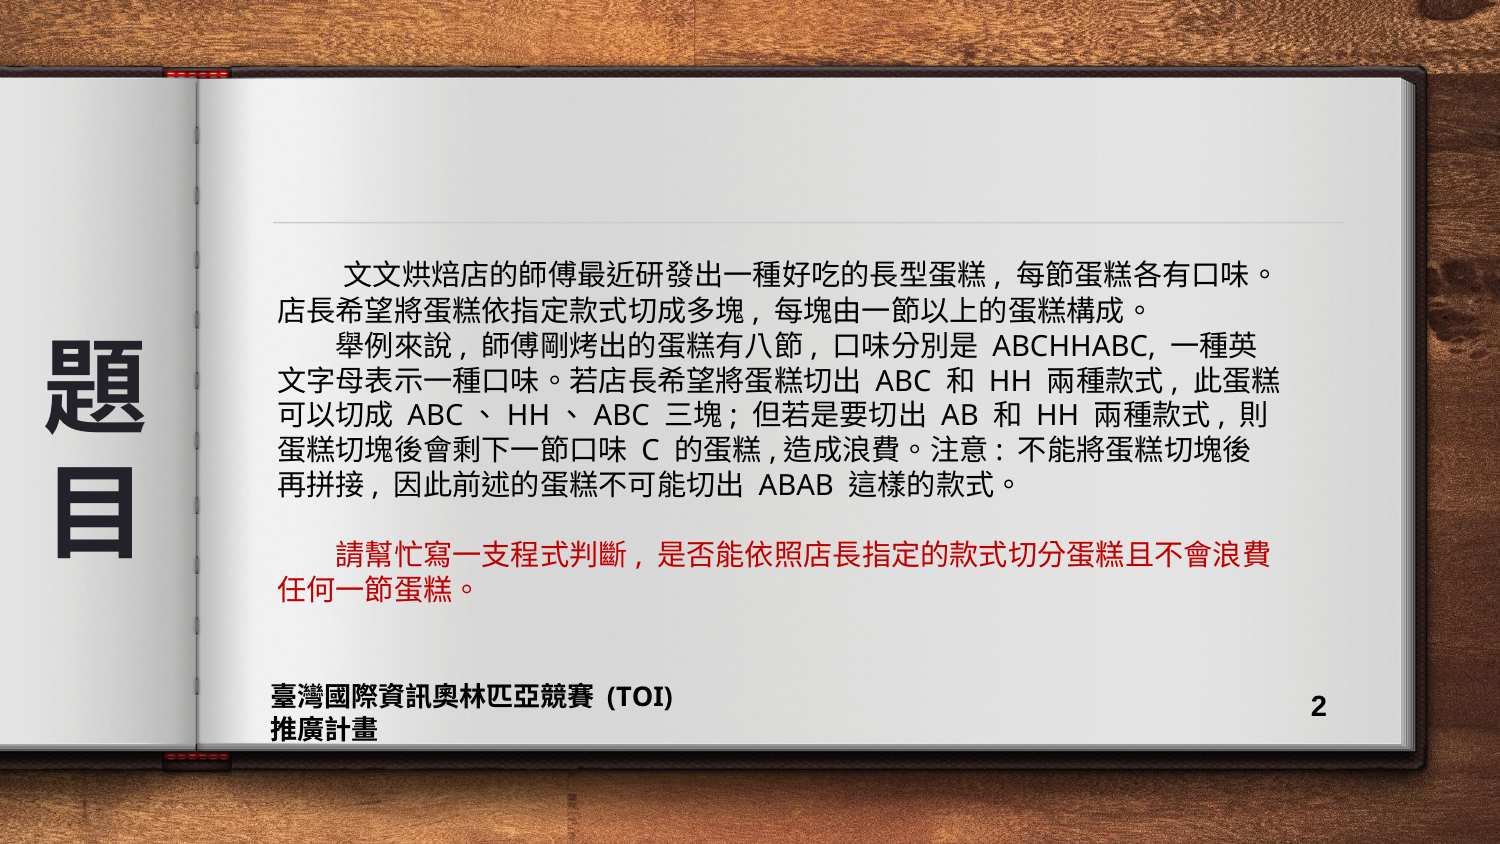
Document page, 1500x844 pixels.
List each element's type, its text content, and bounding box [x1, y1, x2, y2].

text_box 文文烘焙店的師傅最近研發出一種好吃的長型蛋糕, 每節蛋糕各有口味。店長希望將蛋糕依指定款式切成多塊, 每塊由一節以上的蛋糕構成。 舉例來說, 師傅剛烤出的蛋糕有八節, 口味分別是 ABCHHABC, 一種英文字母表示一種口味。若店長希望將蛋糕切出 ABC 和 HH 兩種款式, 此蛋糕可以切成 ABC、HH、ABC 三塊; 但若是要切出 AB 和 HH 兩種款式, 則蛋糕切塊後會剩下一節口味 C 的蛋糕,造成浪費。注意: 不能將蛋糕切塊後再拼接, 因此前述的蛋糕不可能切出 ABAB 這樣的款式。 請幫忙寫一支程式判斷, 是否能依照店長指定的款式切分蛋糕且不會浪費任何一節蛋糕。 [262, 244, 1296, 595]
text_box [1295, 672, 1386, 737]
text_box 題 目 [28, 306, 210, 552]
